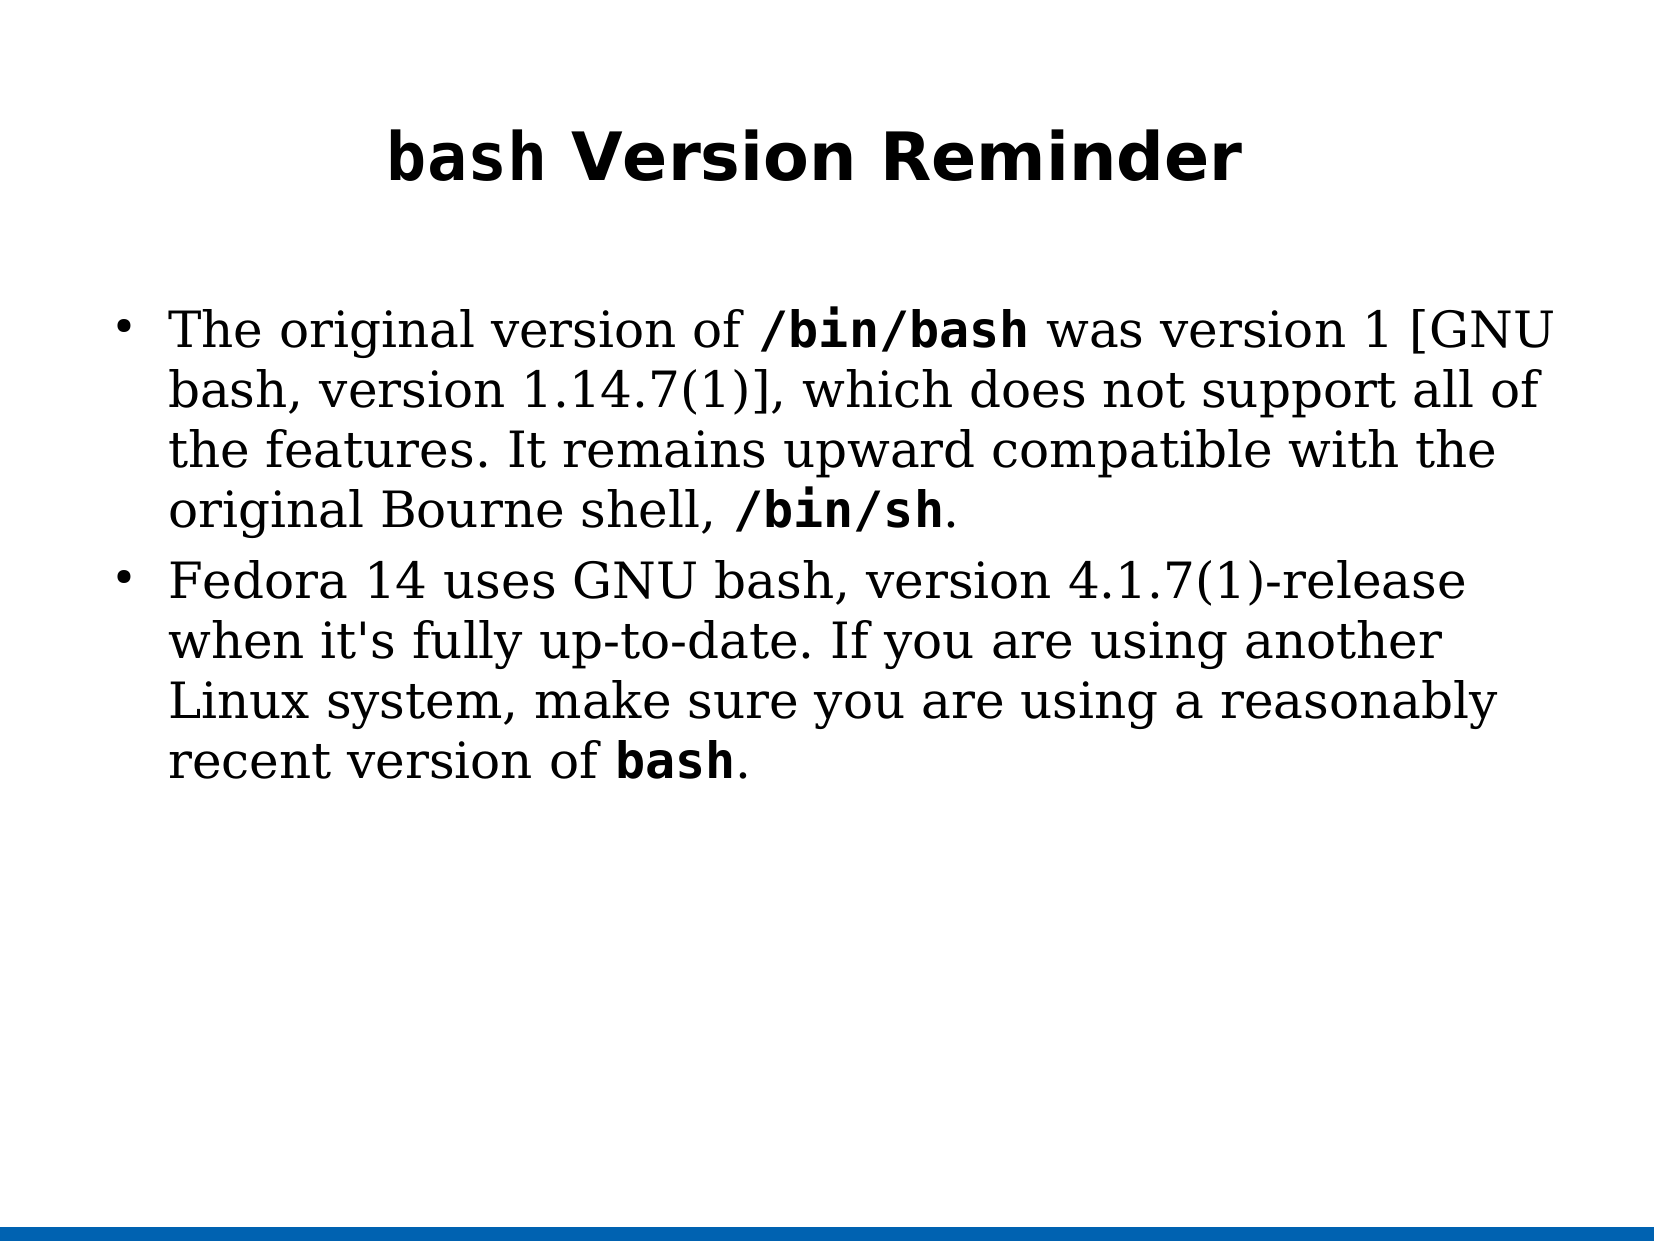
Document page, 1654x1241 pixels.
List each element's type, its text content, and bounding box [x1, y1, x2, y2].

title bash Version Reminder [82, 50, 1571, 257]
list The original version of /bin/bash was version 1 [GNU bash, version 1.14.7(1)], which does not support all of the features. It remains upward compatible with the original Bourne shell, /bin/sh. Fedora 14 uses GNU bash, version 4.1.7(1)-release when it's fully up-to-date. If you are using another Linux system, make sure you are using a reasonably recent version of bash. [82, 289, 1571, 1109]
